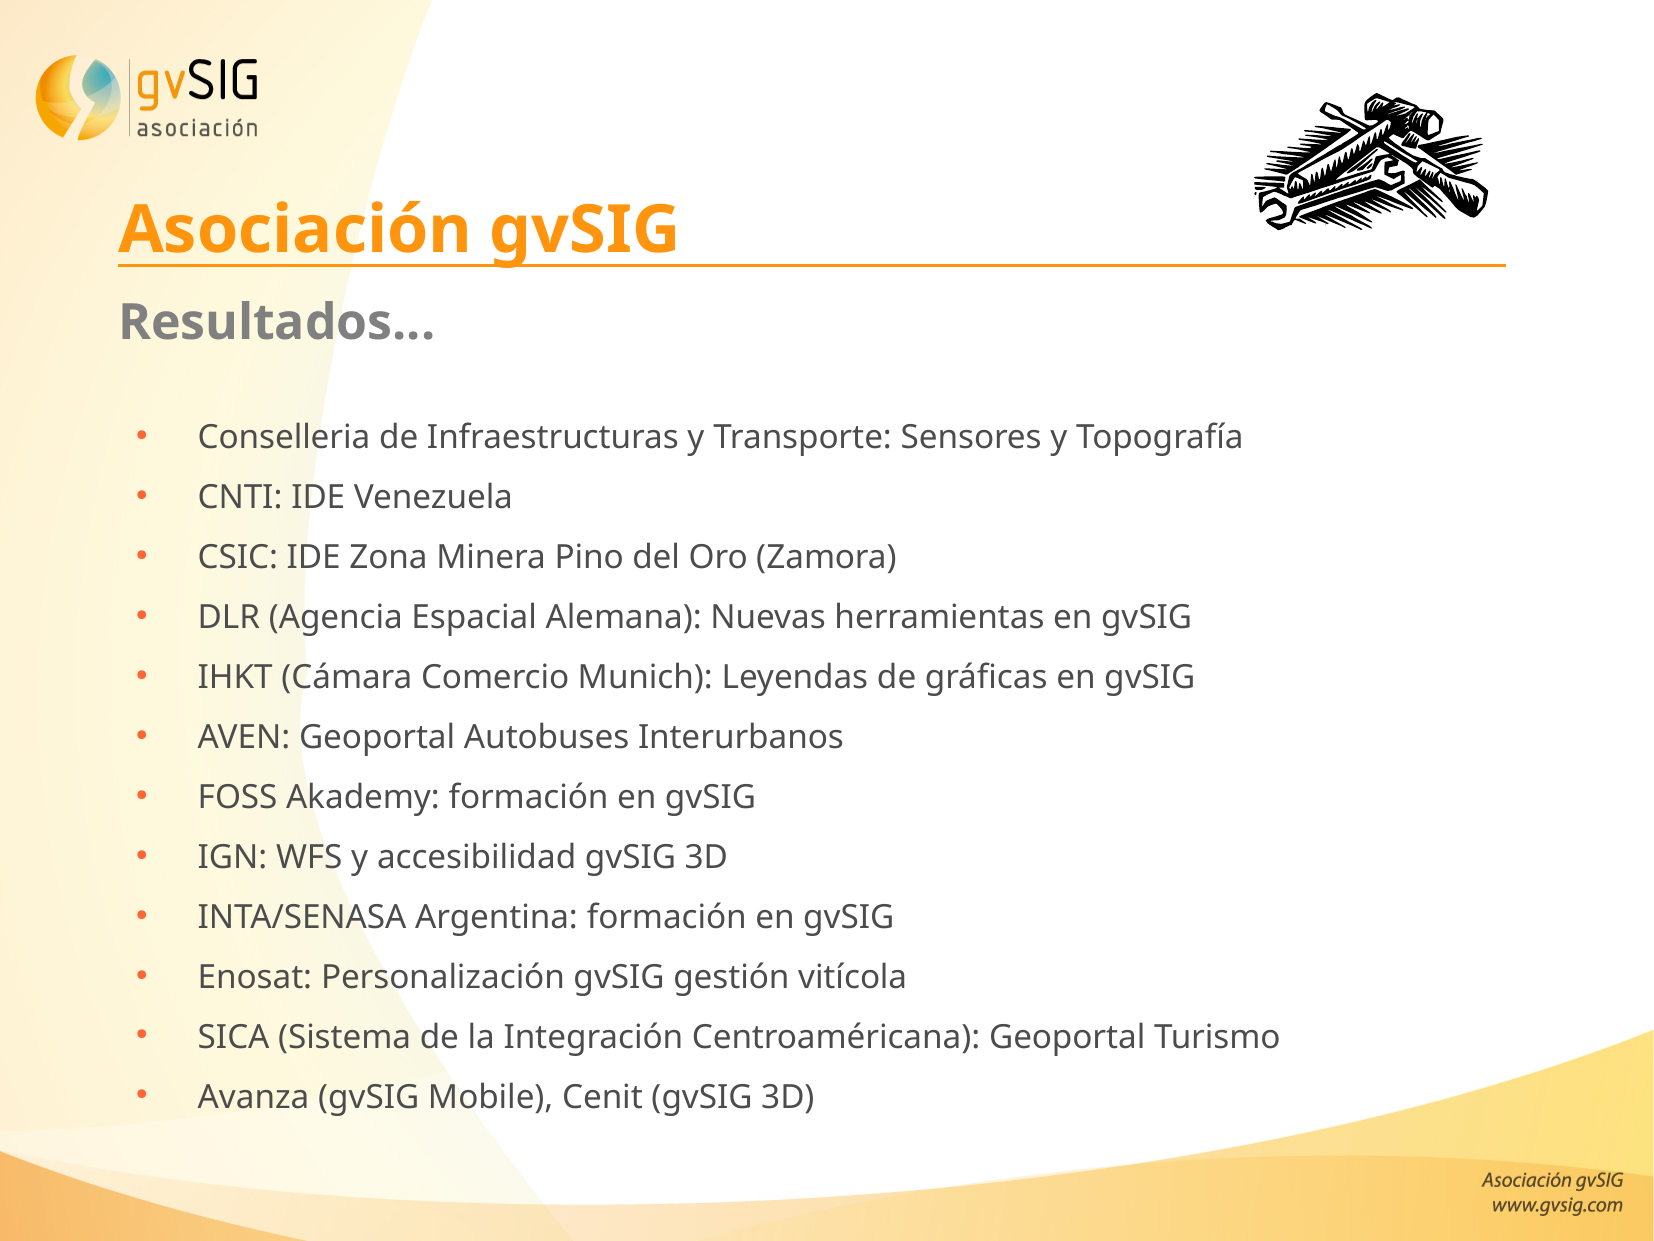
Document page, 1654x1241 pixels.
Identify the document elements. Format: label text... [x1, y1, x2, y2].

title Resultados... [118, 276, 739, 365]
list Conselleria de Infraestructuras y Transporte: Sensores y Topografía CNTI: IDE Venezuela CSIC: IDE Zona Minera Pino del Oro (Zamora) DLR (Agencia Espacial Alemana): Nuevas herramientas en gvSIG IHKT (Cámara Comercio Munich): Leyendas de gráficas en gvSIG AVEN: Geoportal Autobuses Interurbanos FOSS Akademy: formación en gvSIG IGN: WFS y accesibilidad gvSIG 3D INTA/SENASA Argentina: formación en gvSIG Enosat: Personalización gvSIG gestión vitícola SICA (Sistema de la Integración Centroaméricana): Geoportal Turismo Avanza (gvSIG Mobile), Cenit (gvSIG 3D) [118, 413, 1506, 1038]
title Asociación gvSIG [118, 177, 1607, 276]
picture [0, 0, 1654, 1241]
